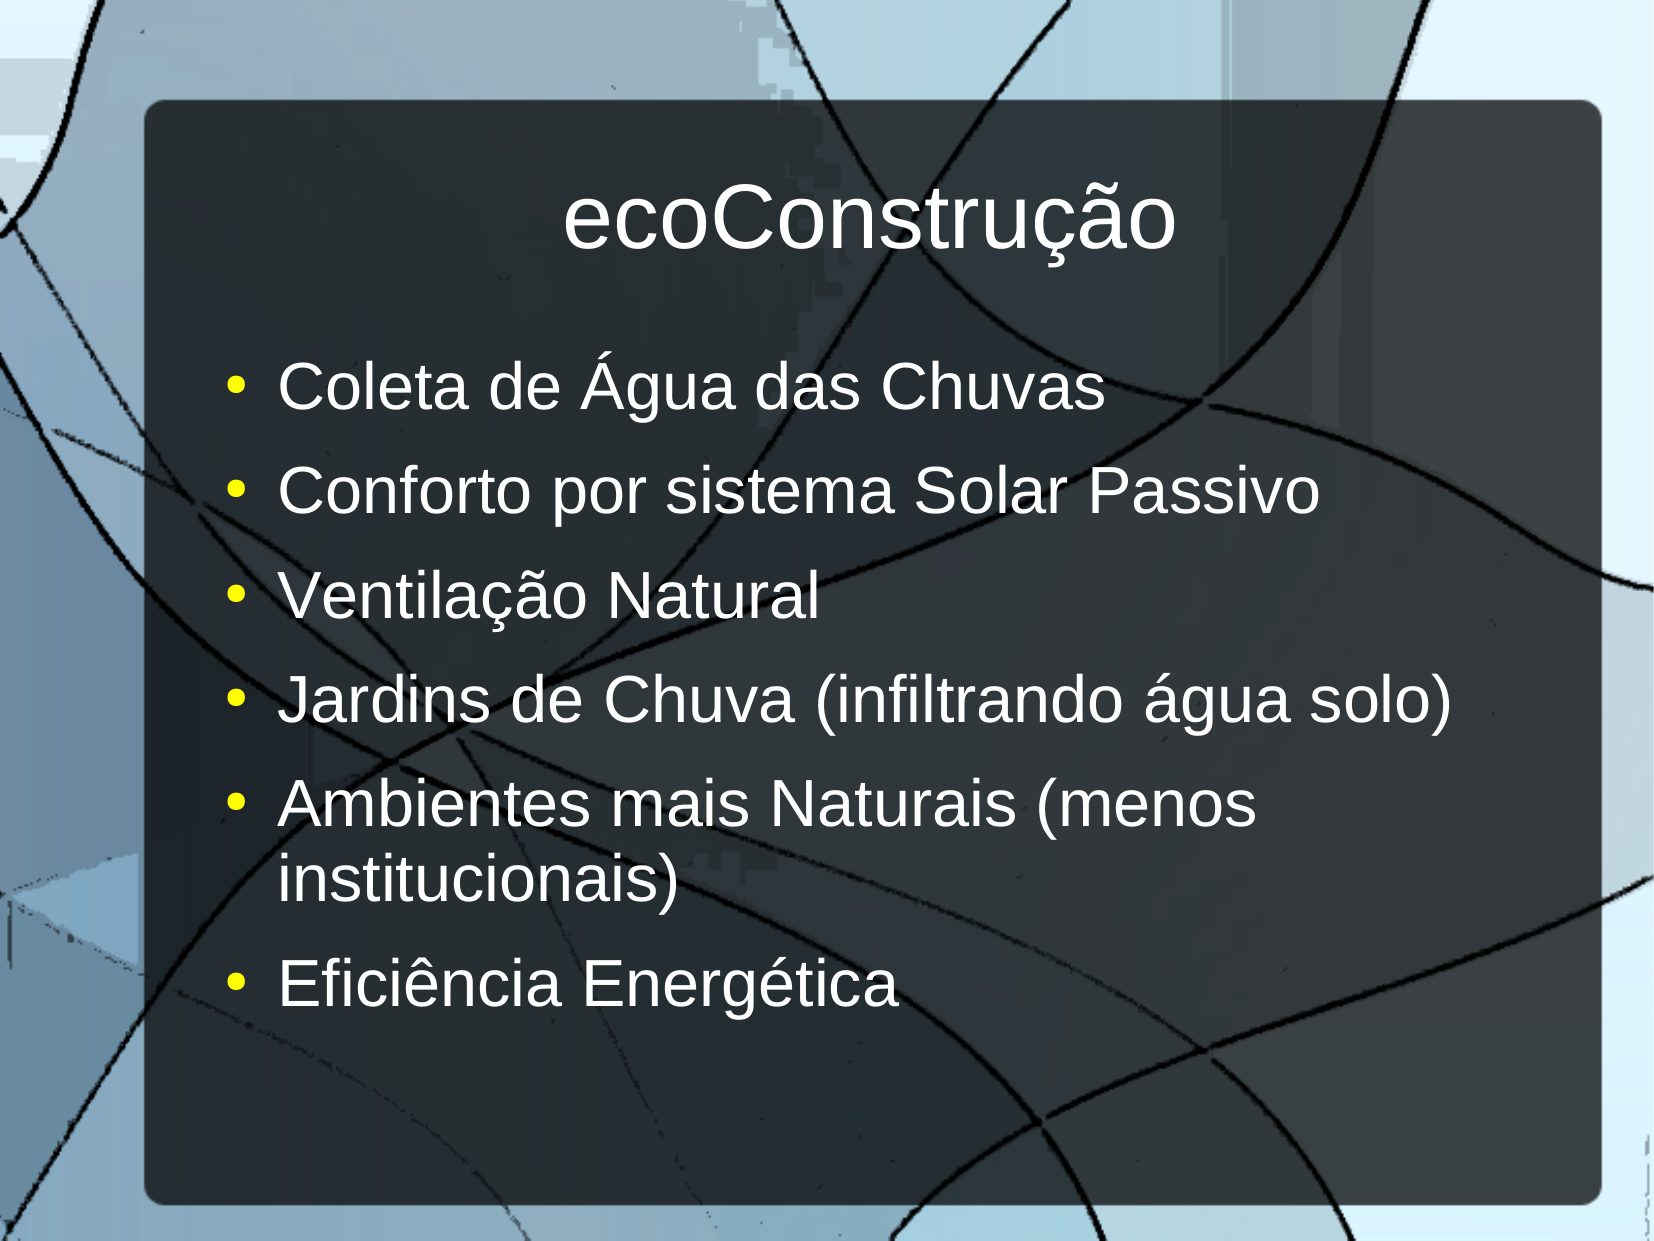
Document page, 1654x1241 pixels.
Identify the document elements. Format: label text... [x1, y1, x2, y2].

list Coleta de Água das Chuvas Conforto por sistema Solar Passivo Ventilação Natural Jardins de Chuva (infiltrando água solo) Ambientes mais Naturais (menos institucionais) Eficiência Energética [206, 349, 1571, 1034]
title ecoConstrução [159, 108, 1583, 325]
picture [0, 0, 1654, 1241]
